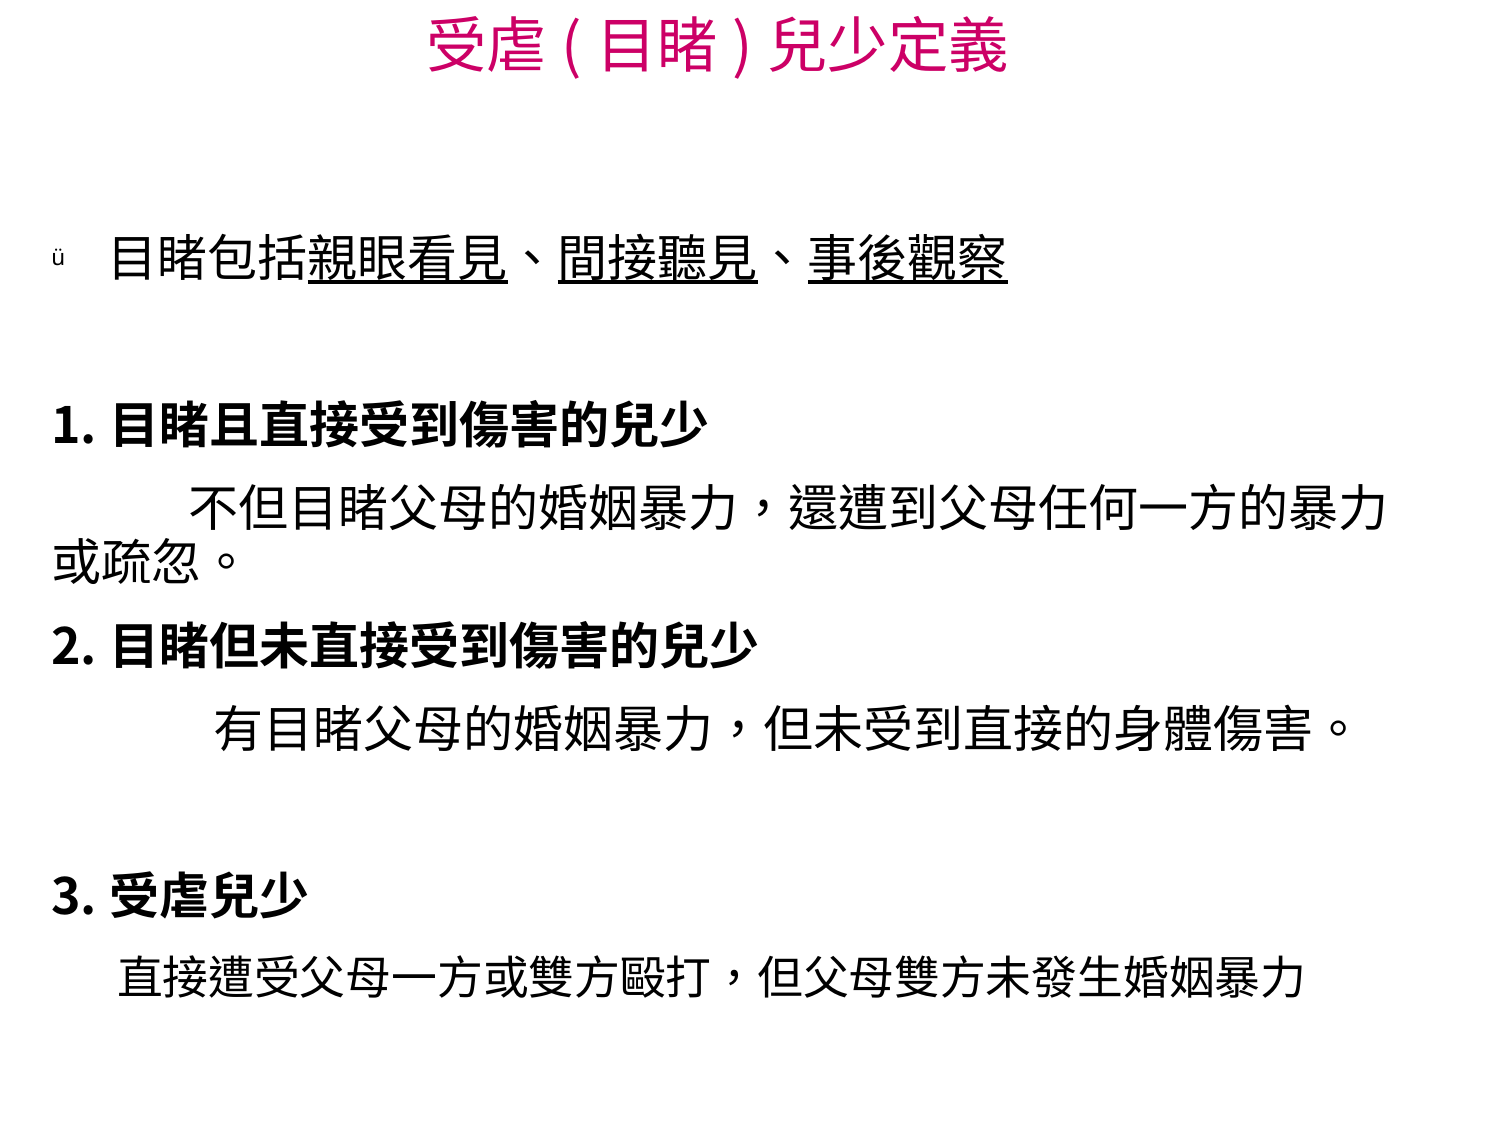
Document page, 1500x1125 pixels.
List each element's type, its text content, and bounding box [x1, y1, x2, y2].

title 受虐(目睹)兒少定義 [100, 0, 1376, 225]
list 目睹包括親眼看見、間接聽見、事後觀察 1.目睹且直接受到傷害的兒少 不但目睹父母的婚姻暴力，還遭到父母任何一方的暴力或疏忽。 2.目睹但未直接受到傷害的兒少 有目睹父母的婚姻暴力，但未受到直接的身體傷害。 3.受虐兒少 直接遭受父母一方或雙方毆打，但父母雙方未發生婚姻暴力 [36, 225, 1439, 1124]
